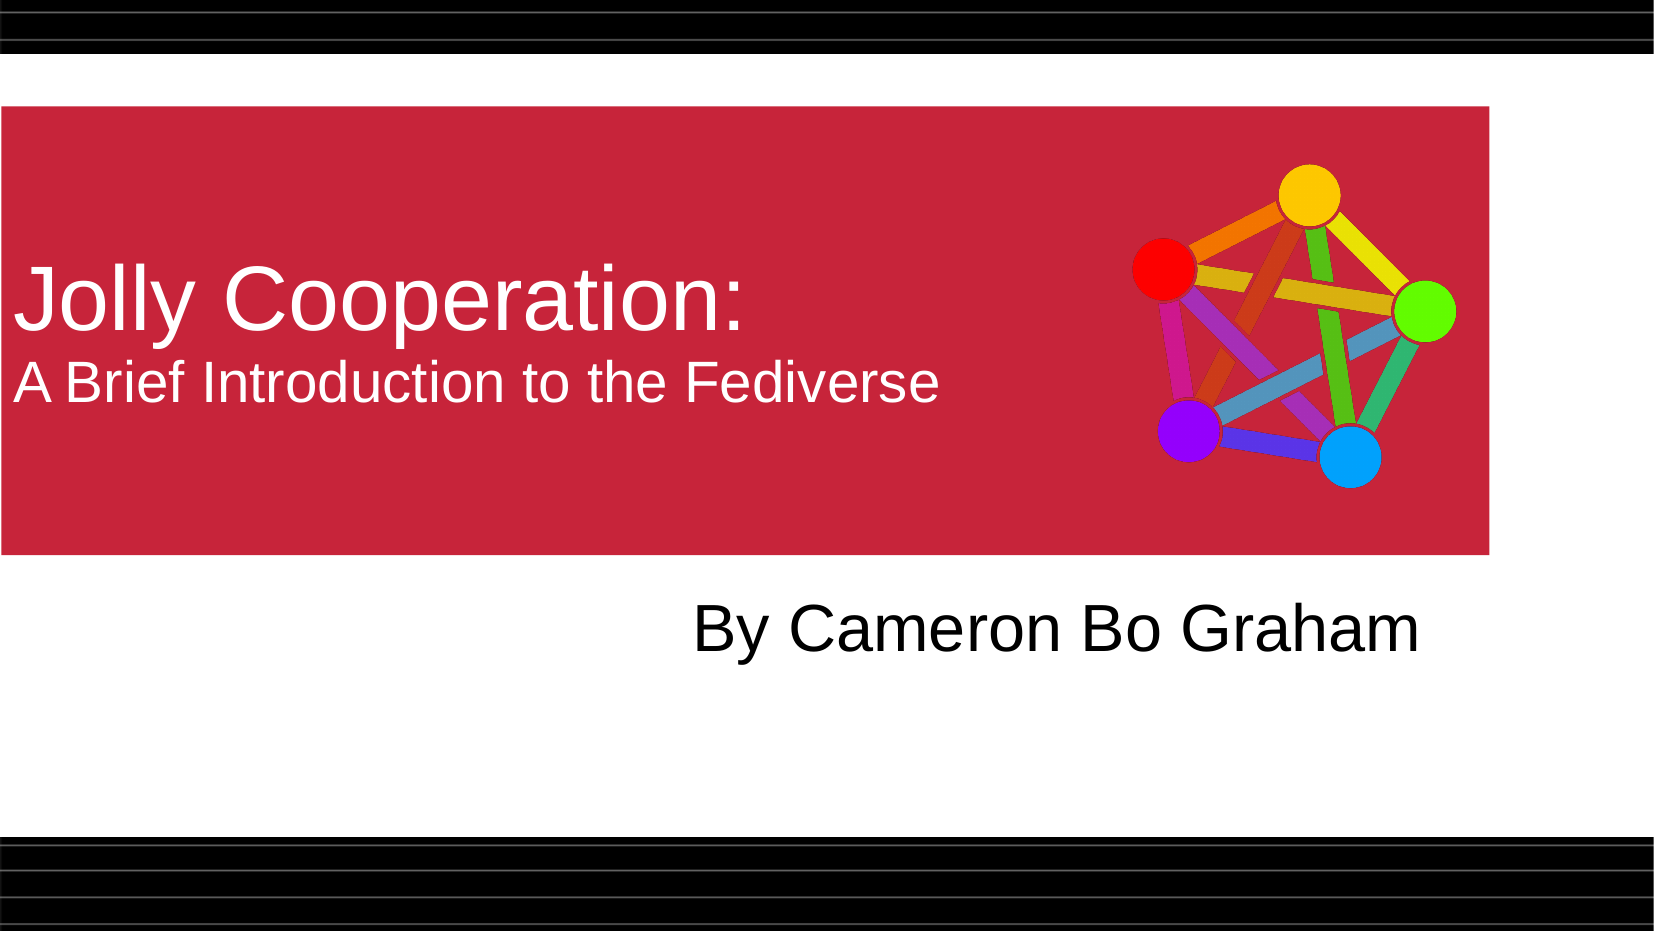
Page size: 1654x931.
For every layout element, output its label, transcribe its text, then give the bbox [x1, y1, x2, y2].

picture [0, 837, 1654, 931]
picture [0, 0, 1654, 54]
subtitle By Cameron Bo Graham [625, 590, 1489, 804]
title Jolly Cooperation: A Brief Introduction to the Fediverse [1, 106, 1490, 556]
picture [1104, 149, 1471, 516]
